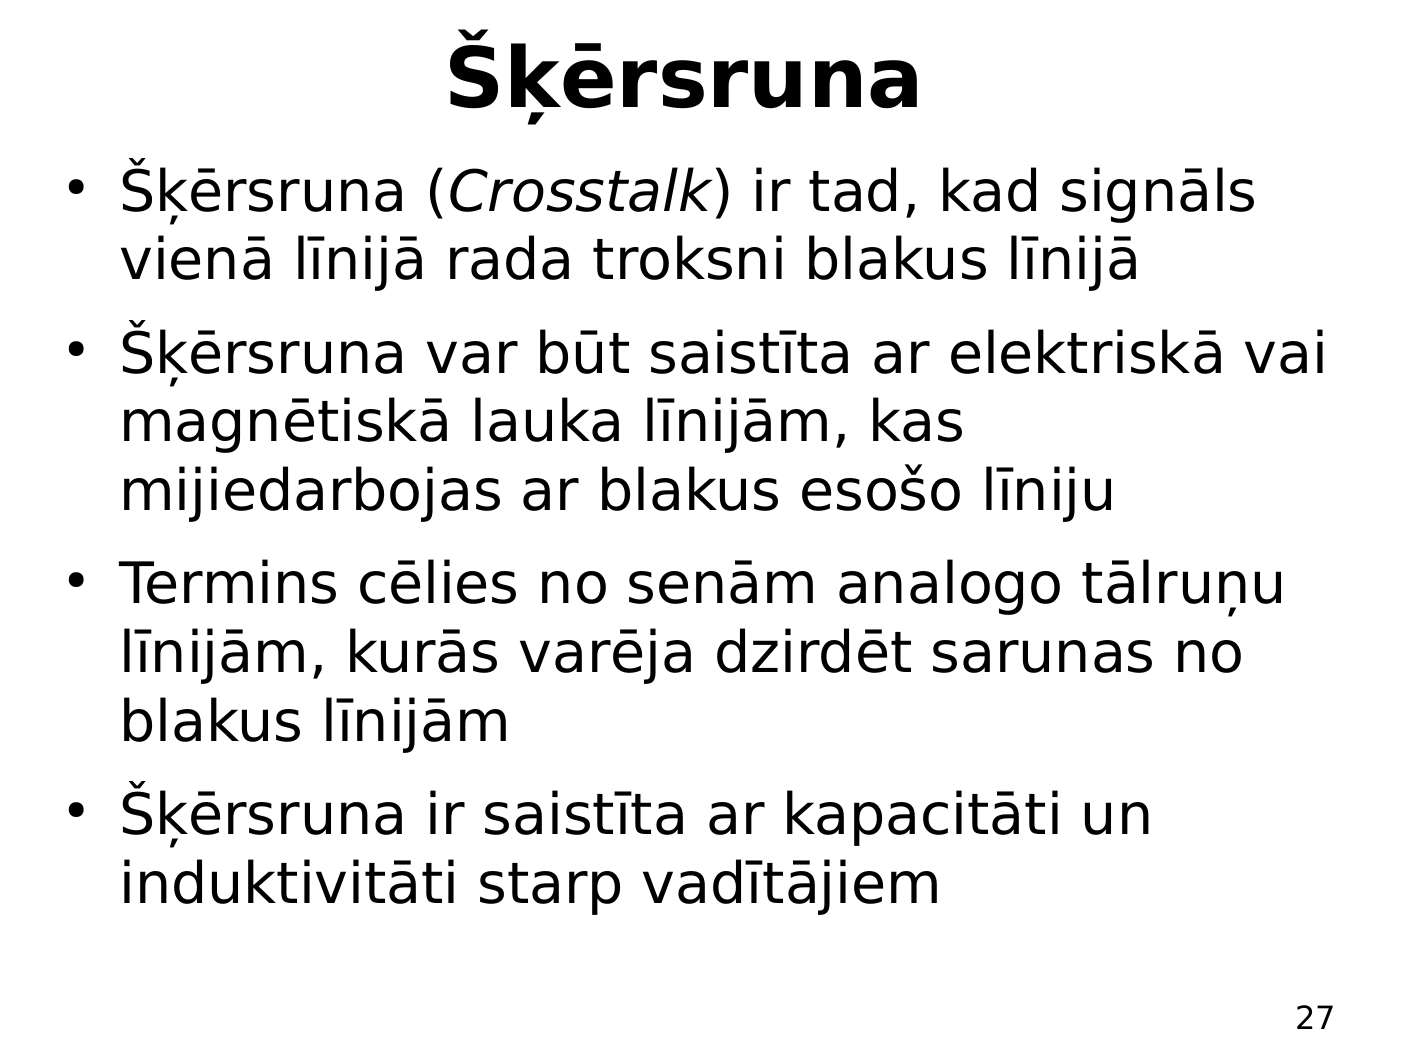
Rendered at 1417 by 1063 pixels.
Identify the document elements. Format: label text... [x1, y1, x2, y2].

list Šķērsruna (Crosstalk) ir tad, kad signāls vienā līnijā rada troksni blakus līnijā Šķērsruna var būt saistīta ar elektriskā vai magnētiskā lauka līnijām, kas mijiedarbojas ar blakus esošo līniju Termins cēlies no senām analogo tālruņu līnijām, kurās varēja dzirdēt sarunas no blakus līnijām Šķērsruna ir saistīta ar kapacitāti un induktivitāti starp vadītājiem [33, 146, 1378, 939]
title Šķērsruna [82, 35, 1287, 113]
